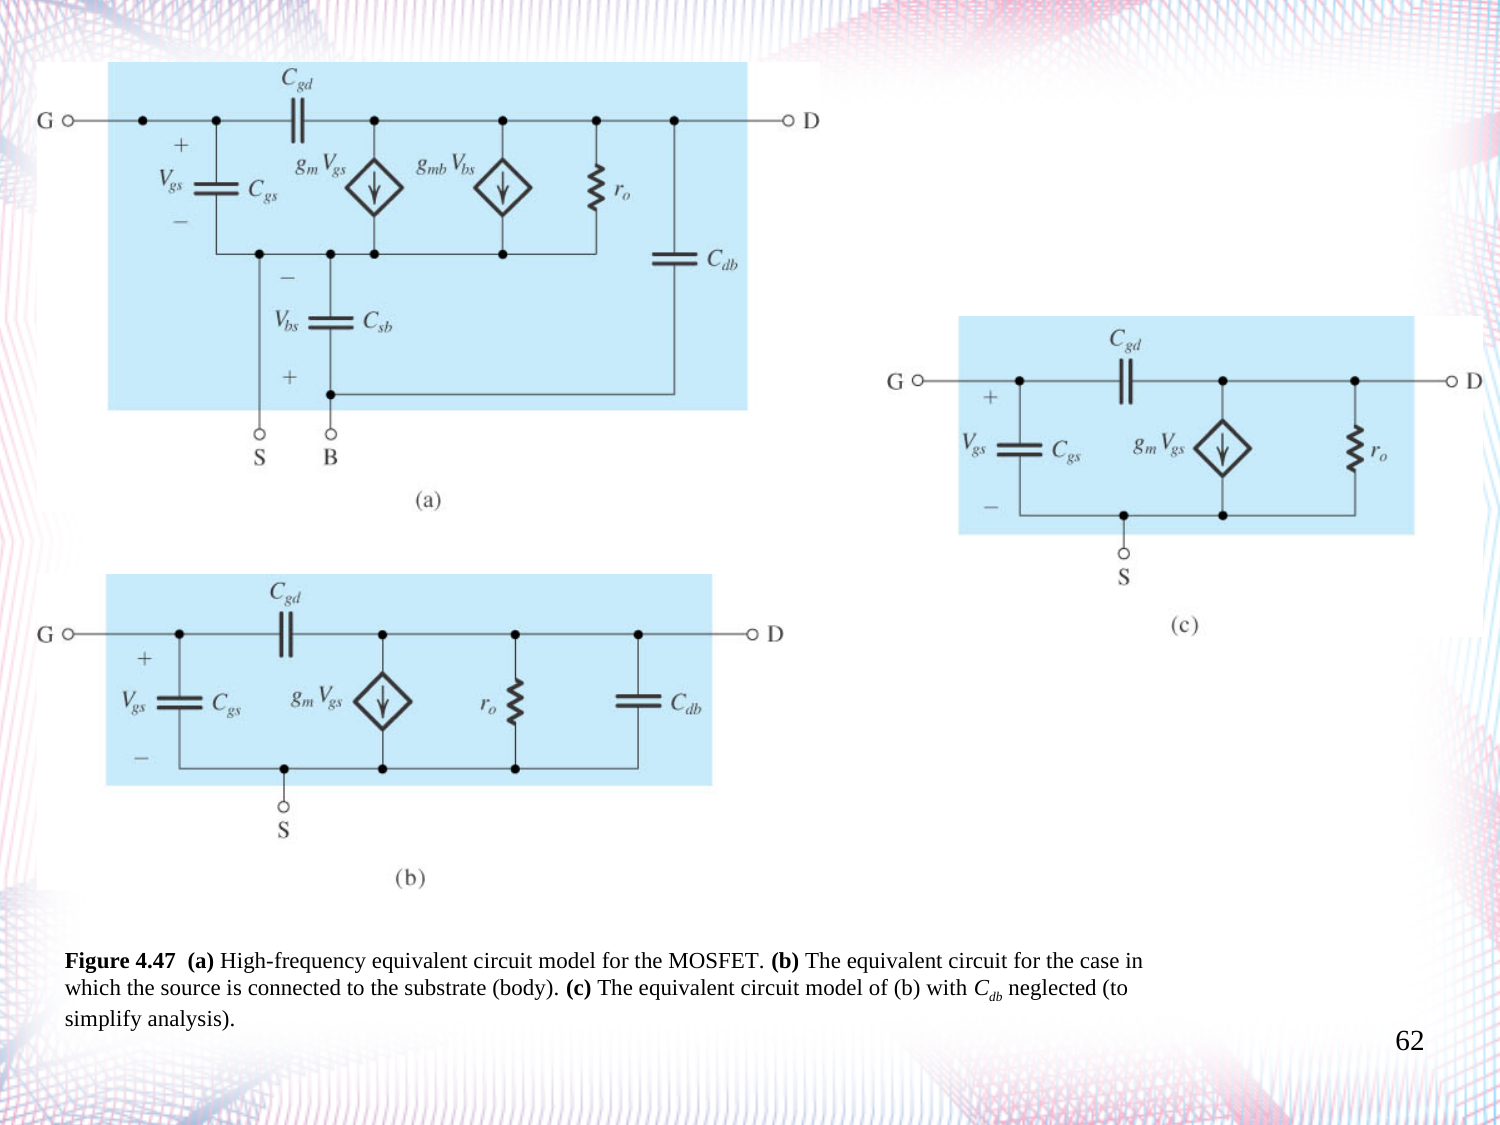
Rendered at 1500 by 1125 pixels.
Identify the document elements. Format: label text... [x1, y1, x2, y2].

text_box Figure 4.47 (a) High-frequency equivalent circuit model for the MOSFET. (b) The equivalent circuit for the case in which the source is connected to the substrate (body). (c) The equivalent circuit model of (b) with Cdb neglected (to simplify analysis). [49, 937, 1213, 1040]
picture [0, 0, 1500, 1125]
